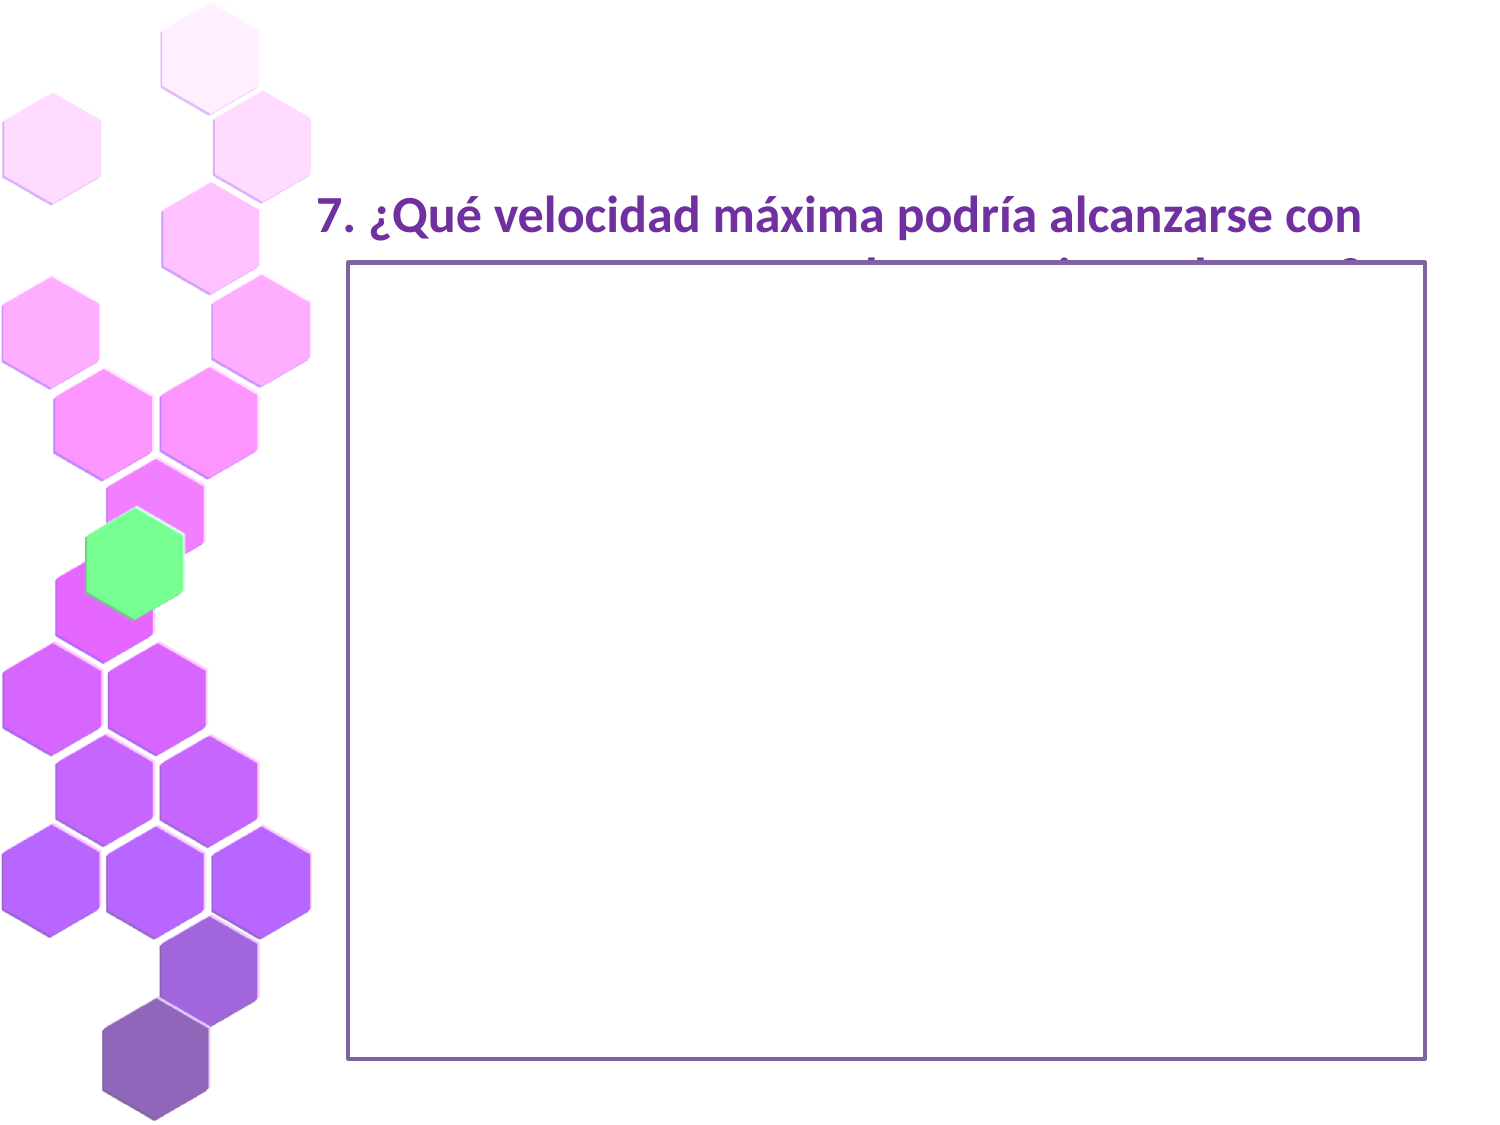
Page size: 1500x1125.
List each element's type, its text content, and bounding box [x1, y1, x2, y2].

title 7. ¿Qué velocidad máxima podría alcanzarse con alguna tarjeta Ethernet? [301, 172, 1415, 408]
text_box [348, 262, 1426, 1059]
picture [0, 0, 313, 1123]
